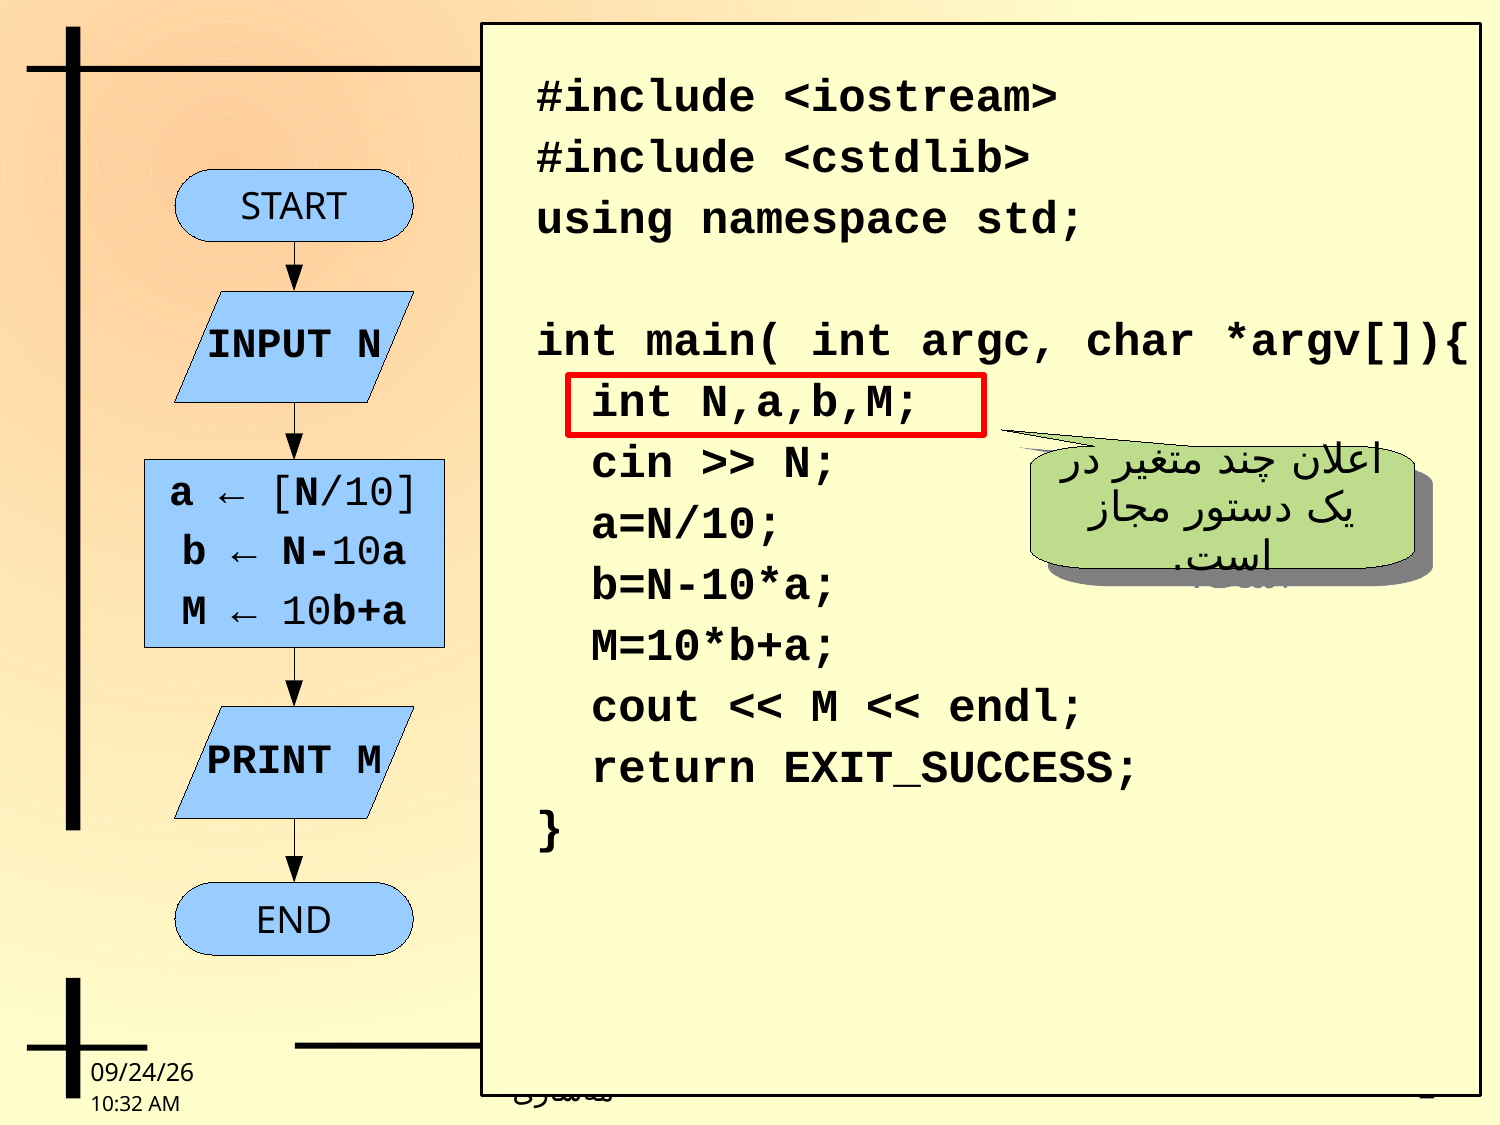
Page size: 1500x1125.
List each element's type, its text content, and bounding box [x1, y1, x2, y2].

text_box INPUT N [174, 291, 414, 403]
text_box PRINT M [174, 706, 414, 819]
text_box a ← [N/10] b ← N-10a M ← 10b+a [144, 459, 445, 648]
text_box START [174, 169, 414, 242]
list #include <iostream> #include <cstdlib> using namespace std; int main( int argc, char *argv[]){ int N,a,b,M; cin >> N; a=N/10; b=N-10*a; M=10*b+a; cout << M << endl; return EXIT_SUCCESS; } [481, 23, 1481, 1096]
text_box END [174, 882, 414, 956]
text_box اعلان چند متغیر در یک دستور مجاز است. [1001, 429, 1415, 569]
